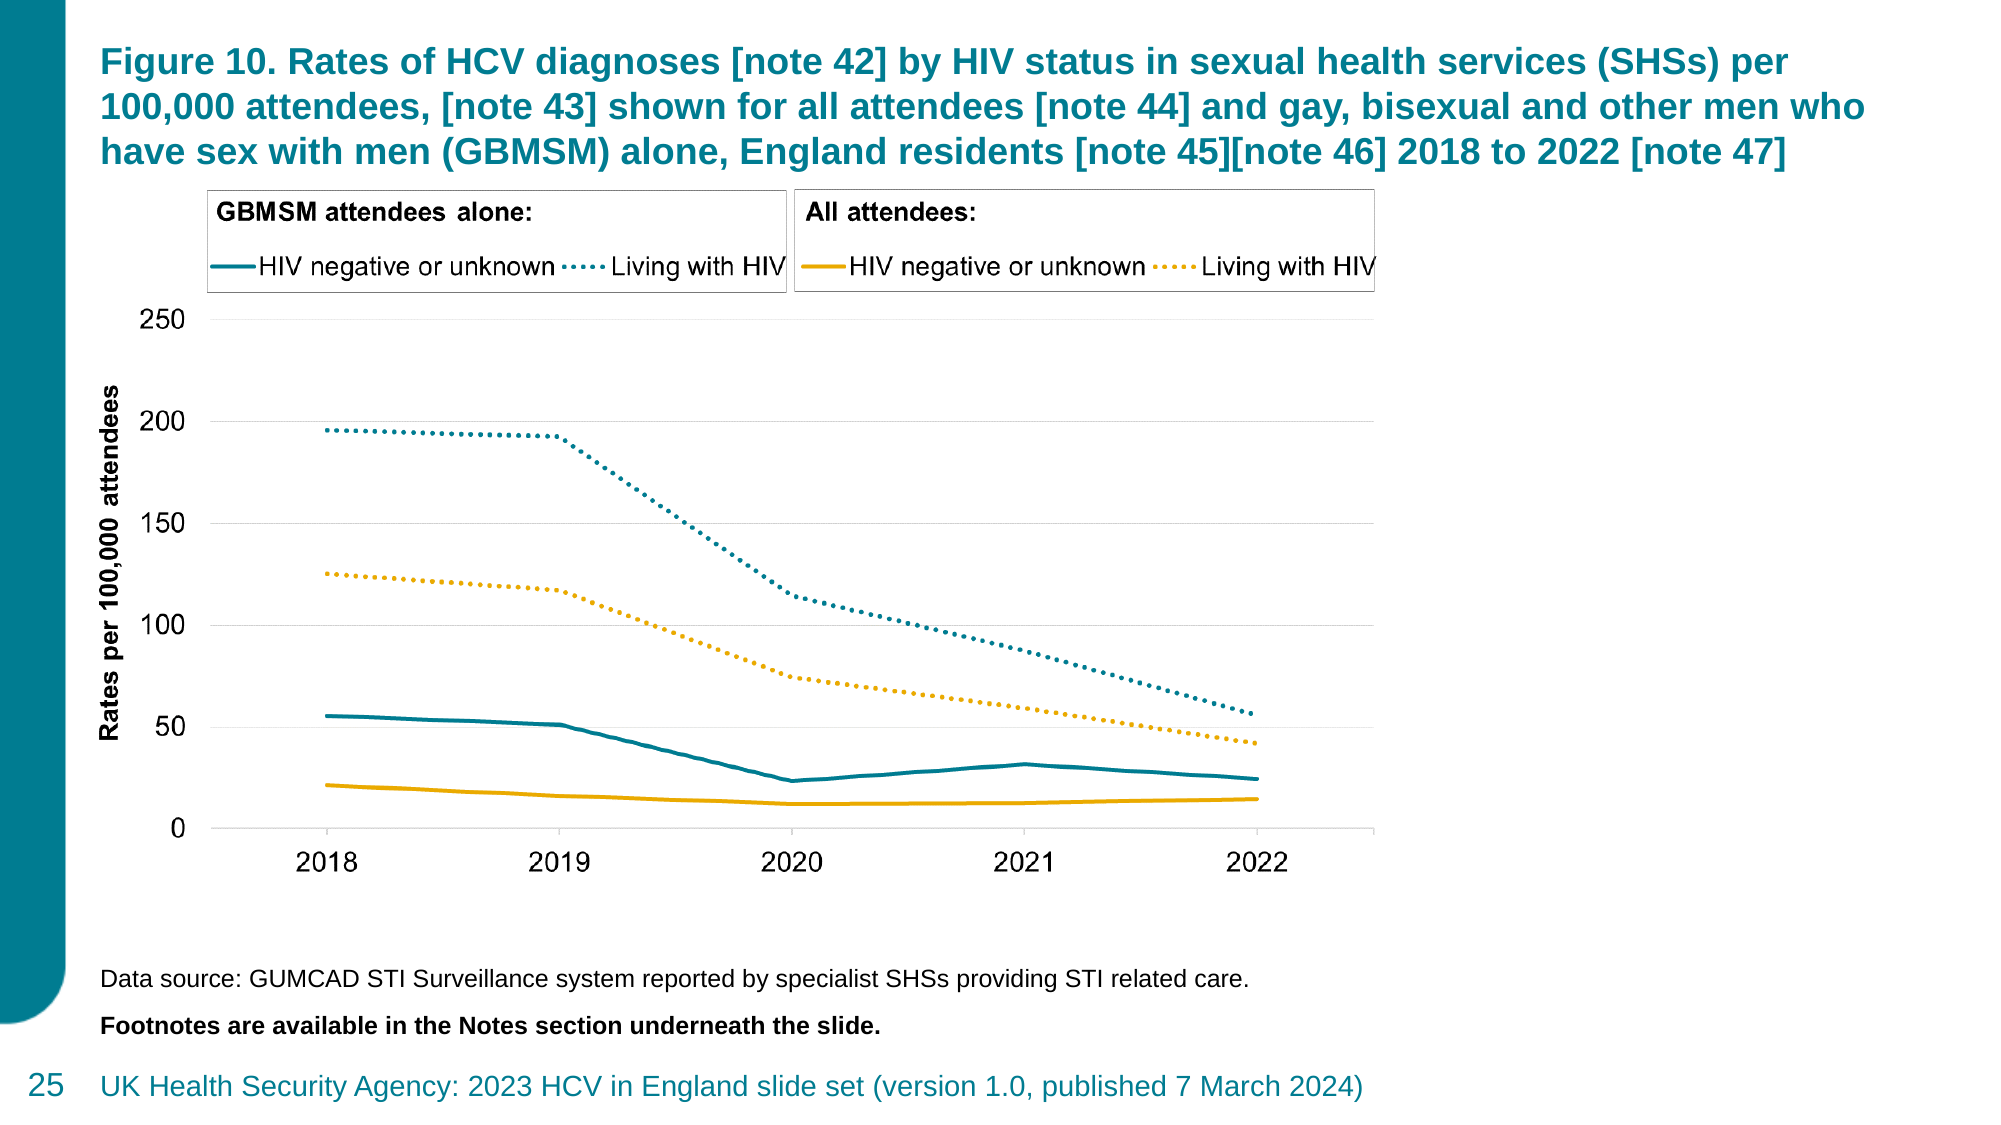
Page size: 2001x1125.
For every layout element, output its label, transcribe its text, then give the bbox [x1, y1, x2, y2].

text_box UK Health Security Agency: 2023 HCV in England slide set (version 1.0, published 7 March 2024) [85, 1054, 1727, 1115]
text_box [12, 1056, 111, 1115]
text_box Footnotes are available in the Notes section underneath the slide. [85, 1001, 1057, 1048]
title Figure 10. Rates of HCV diagnoses [note 42] by HIV status in sexual health services (SHSs) per 100,000 attendees, [note 43] shown for all attendees [note 44] and gay, bisexual and other men who have sex with men (GBMSM) alone, England residents [note 45][note 46] 2018 to 2022 [note 47] [85, 29, 1910, 190]
text_box Data source: GUMCAD STI Surveillance system reported by specialist SHSs providing STI related care. [85, 951, 1856, 999]
picture [85, 189, 1398, 912]
